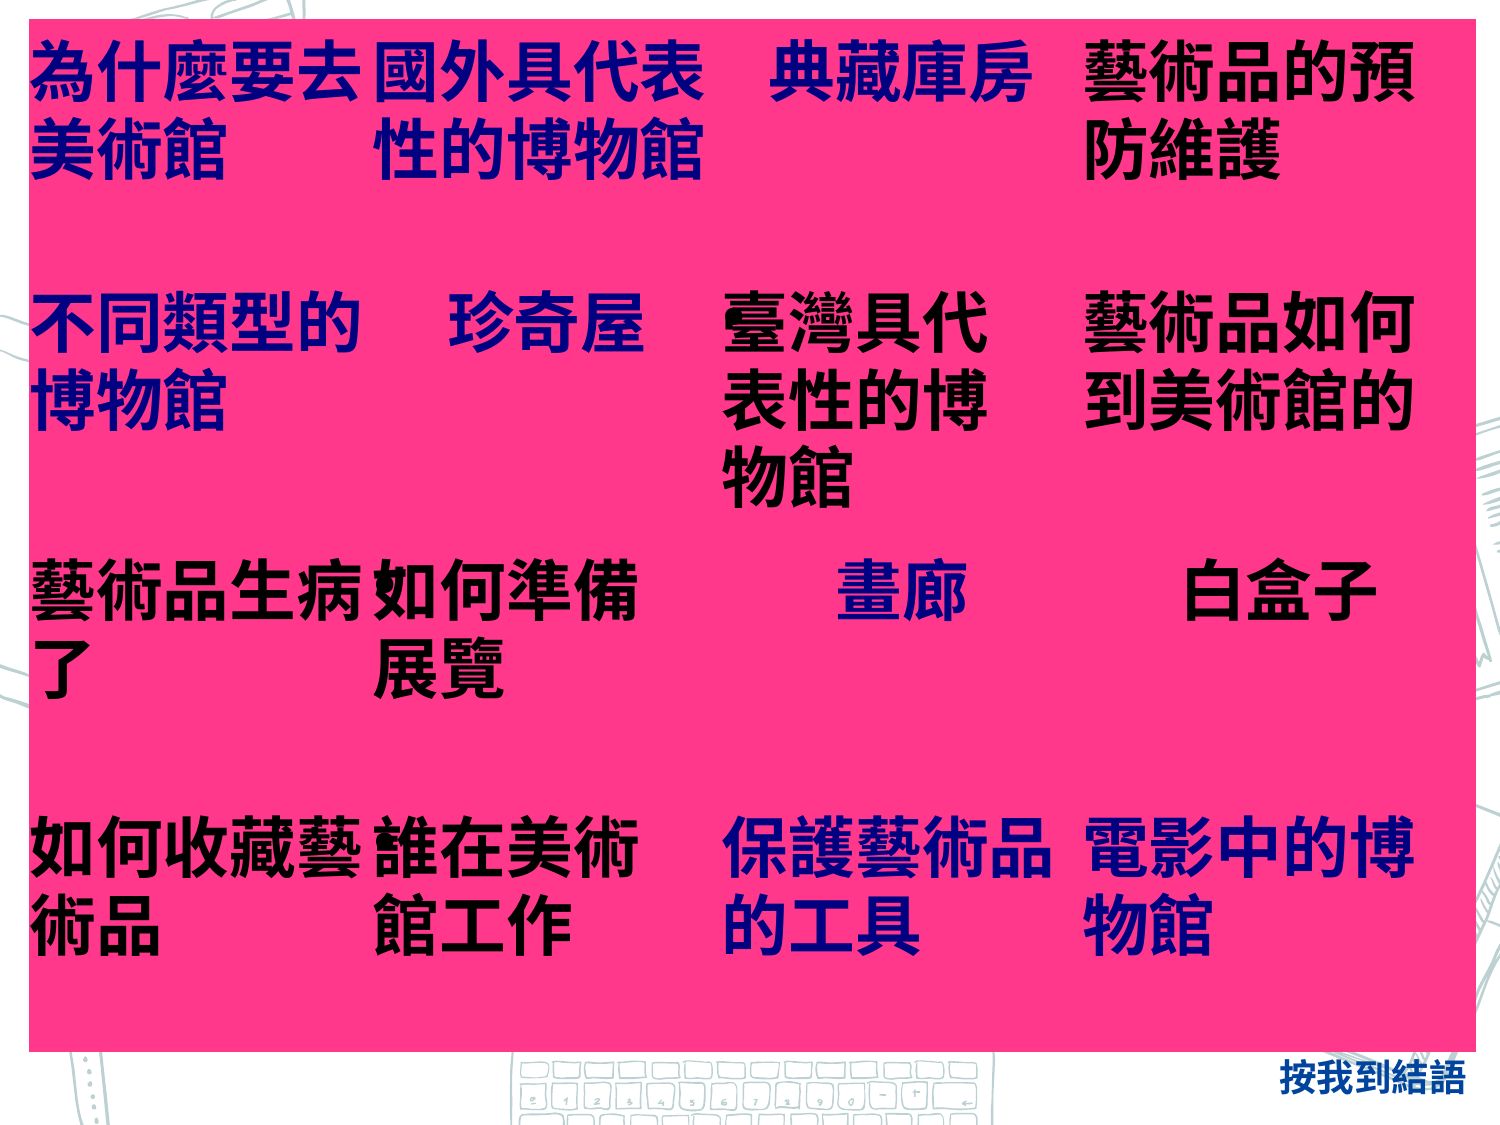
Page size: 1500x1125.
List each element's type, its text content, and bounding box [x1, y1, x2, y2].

text_box 按我到結語 [1210, 1046, 1500, 1108]
table_header 為什麼要去美術館 [29, 19, 373, 270]
table_cell 電影中的博物館 [1082, 795, 1476, 1052]
table_cell 白盒子 [1082, 538, 1476, 795]
table_cell 珍奇屋 [373, 270, 722, 538]
table_cell 畫廊 [722, 538, 1082, 795]
table_header 典藏庫房 [722, 19, 1082, 270]
table_cell 藝術品生病了 [29, 538, 373, 795]
table_cell 如何準備展覽 [373, 538, 722, 795]
table_header 藝術品的預防維護 [1082, 19, 1476, 270]
table_cell 誰在美術館工作 [373, 795, 722, 1052]
table_cell 不同類型的博物館 [29, 270, 373, 538]
table_cell 藝術品如何到美術館的 [1082, 270, 1476, 538]
table_cell 保護藝術品的工具 [722, 795, 1082, 1052]
table_cell 如何收藏藝術品 [29, 795, 373, 1052]
table_cell 臺灣具代表性的博物館 [722, 270, 1082, 538]
table_header 國外具代表性的博物館 [373, 19, 722, 270]
